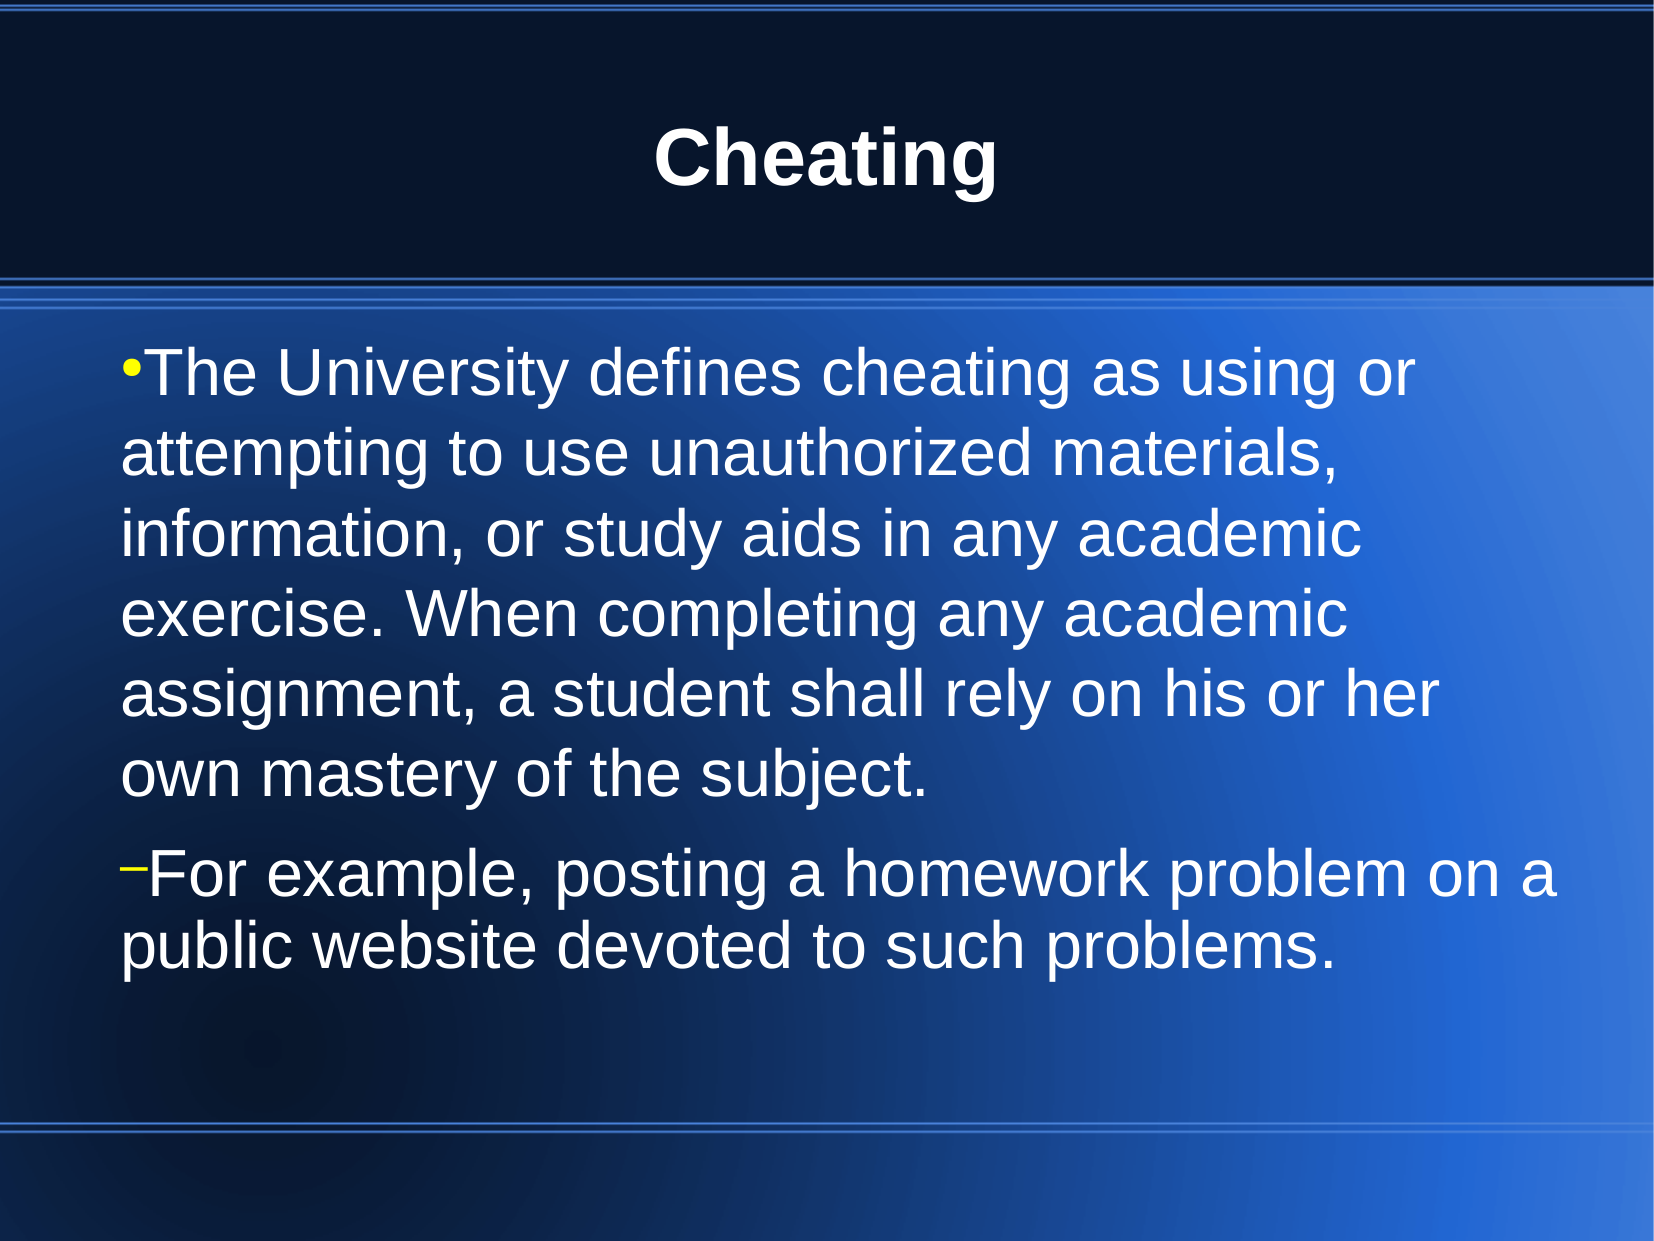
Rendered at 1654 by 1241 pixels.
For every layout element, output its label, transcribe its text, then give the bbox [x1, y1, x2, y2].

list The University defines cheating as using or attempting to use unauthorized materials, information, or study aids in any academic exercise. When completing any academic assignment, a student shall rely on his or her own mastery of the subject. For example, posting a homework problem on a public website devoted to such problems. [120, 329, 1561, 1034]
title Cheating [82, 49, 1571, 257]
